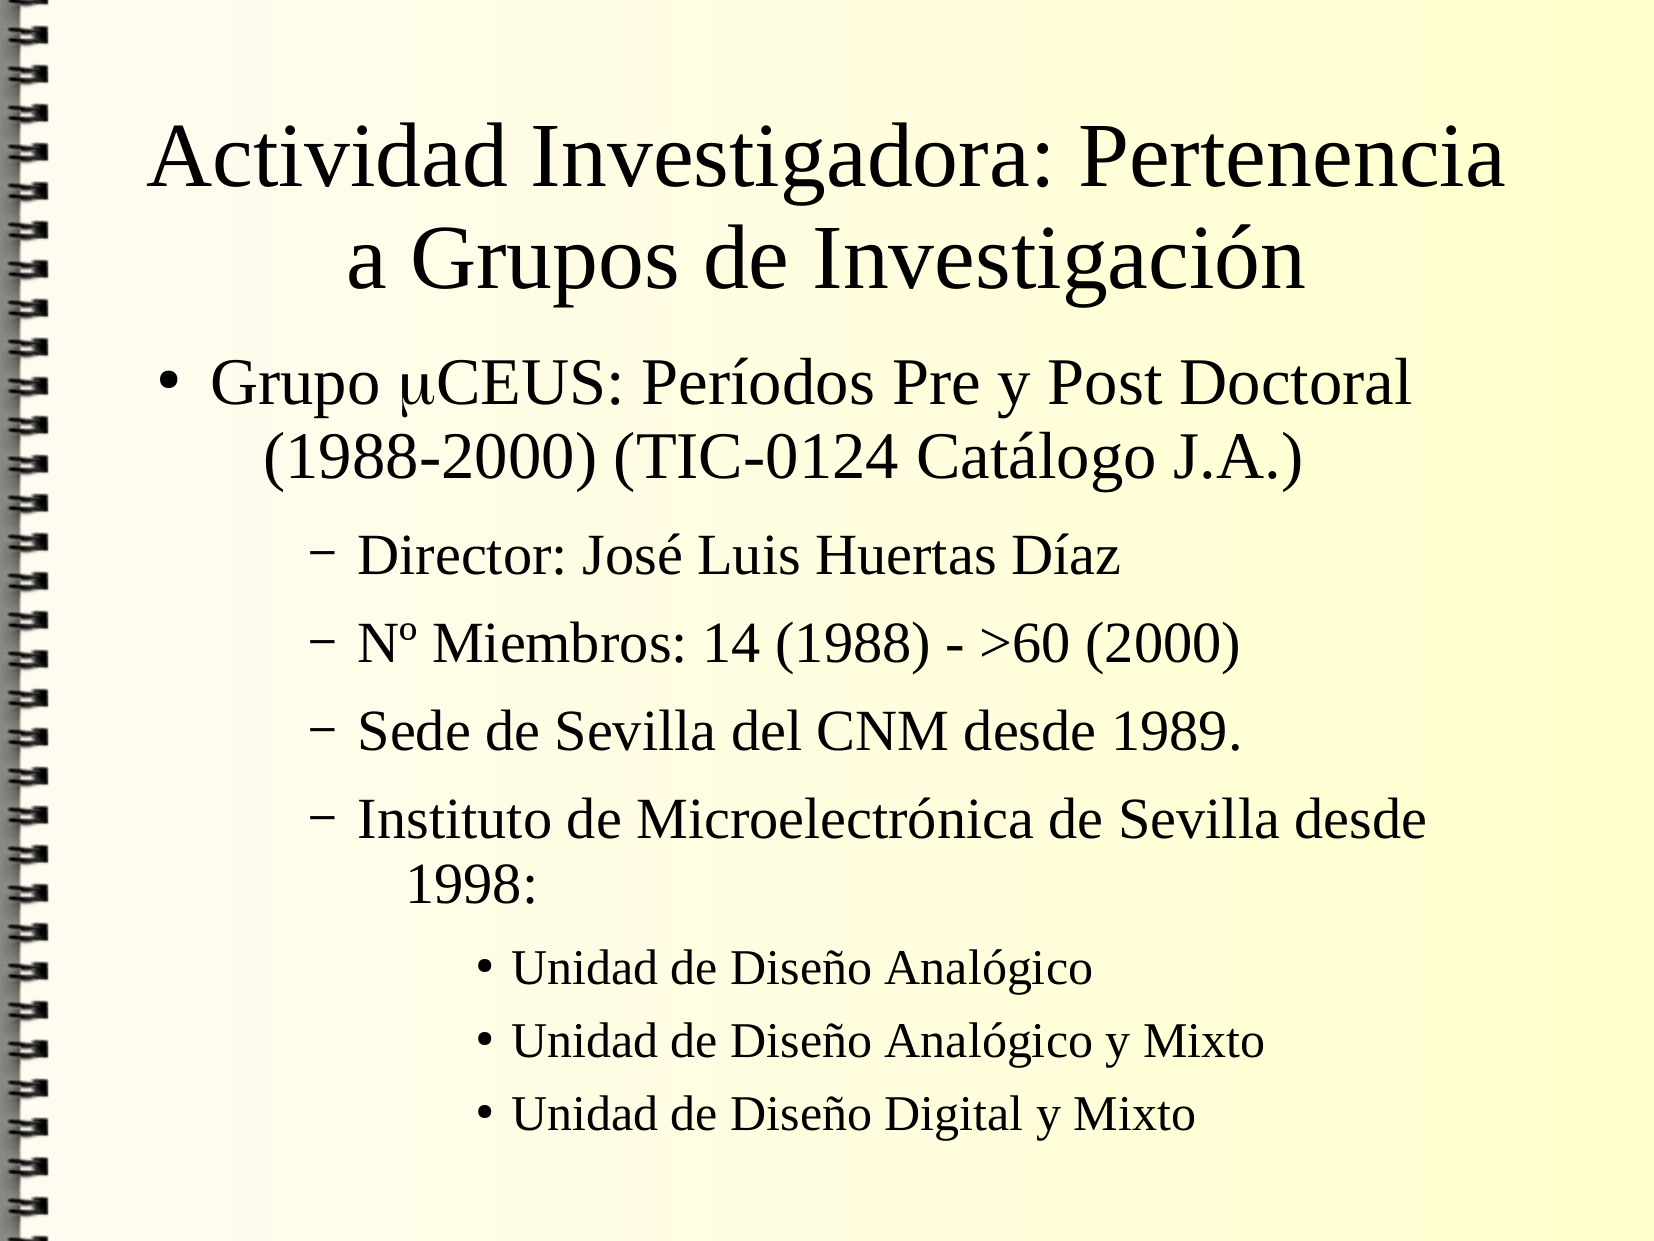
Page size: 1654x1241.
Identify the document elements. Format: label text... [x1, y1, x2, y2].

list Grupo mCEUS: Períodos Pre y Post Doctoral (1988-2000) (TIC-0124 Catálogo J.A.) Director: José Luis Huertas Díaz Nº Miembros: 14 (1988) - >60 (2000) Sede de Sevilla del CNM desde 1989. Instituto de Microelectrónica de Sevilla desde 1998: Unidad de Diseño Analógico Unidad de Diseño Analógico y Mixto Unidad de Diseño Digital y Mixto [121, 344, 1534, 1127]
picture [0, 0, 1654, 1241]
title Actividad Investigadora: Pertenencia a Grupos de Investigación [121, 102, 1534, 311]
